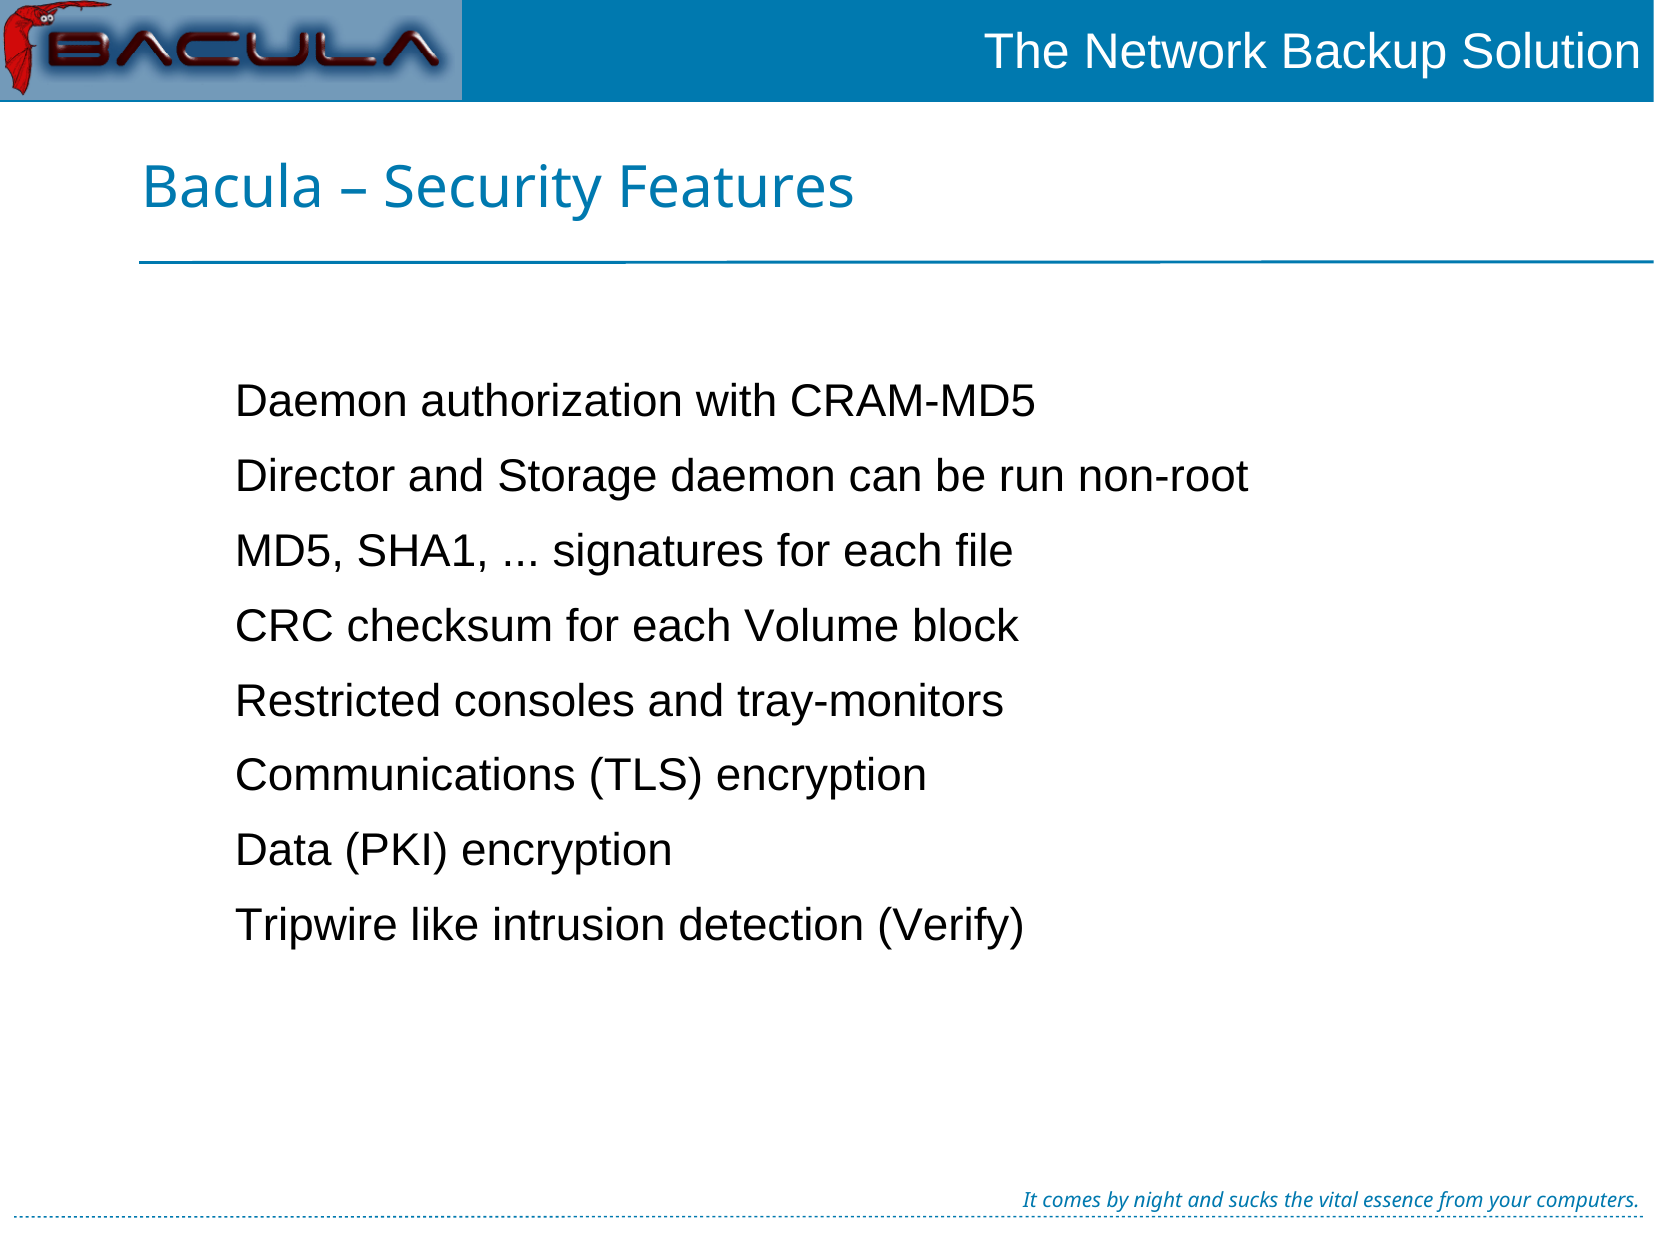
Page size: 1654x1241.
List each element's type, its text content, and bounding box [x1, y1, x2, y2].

title Bacula – Security Features [141, 112, 1501, 226]
picture [0, 0, 461, 99]
list Daemon authorization with CRAM-MD5 Director and Storage daemon can be run non-root MD5, SHA1, ... signatures for each file CRC checksum for each Volume block Restricted consoles and tray-monitors Communications (TLS) encryption Data (PKI) encryption Tripwire like intrusion detection (Verify) [140, 375, 1534, 1127]
